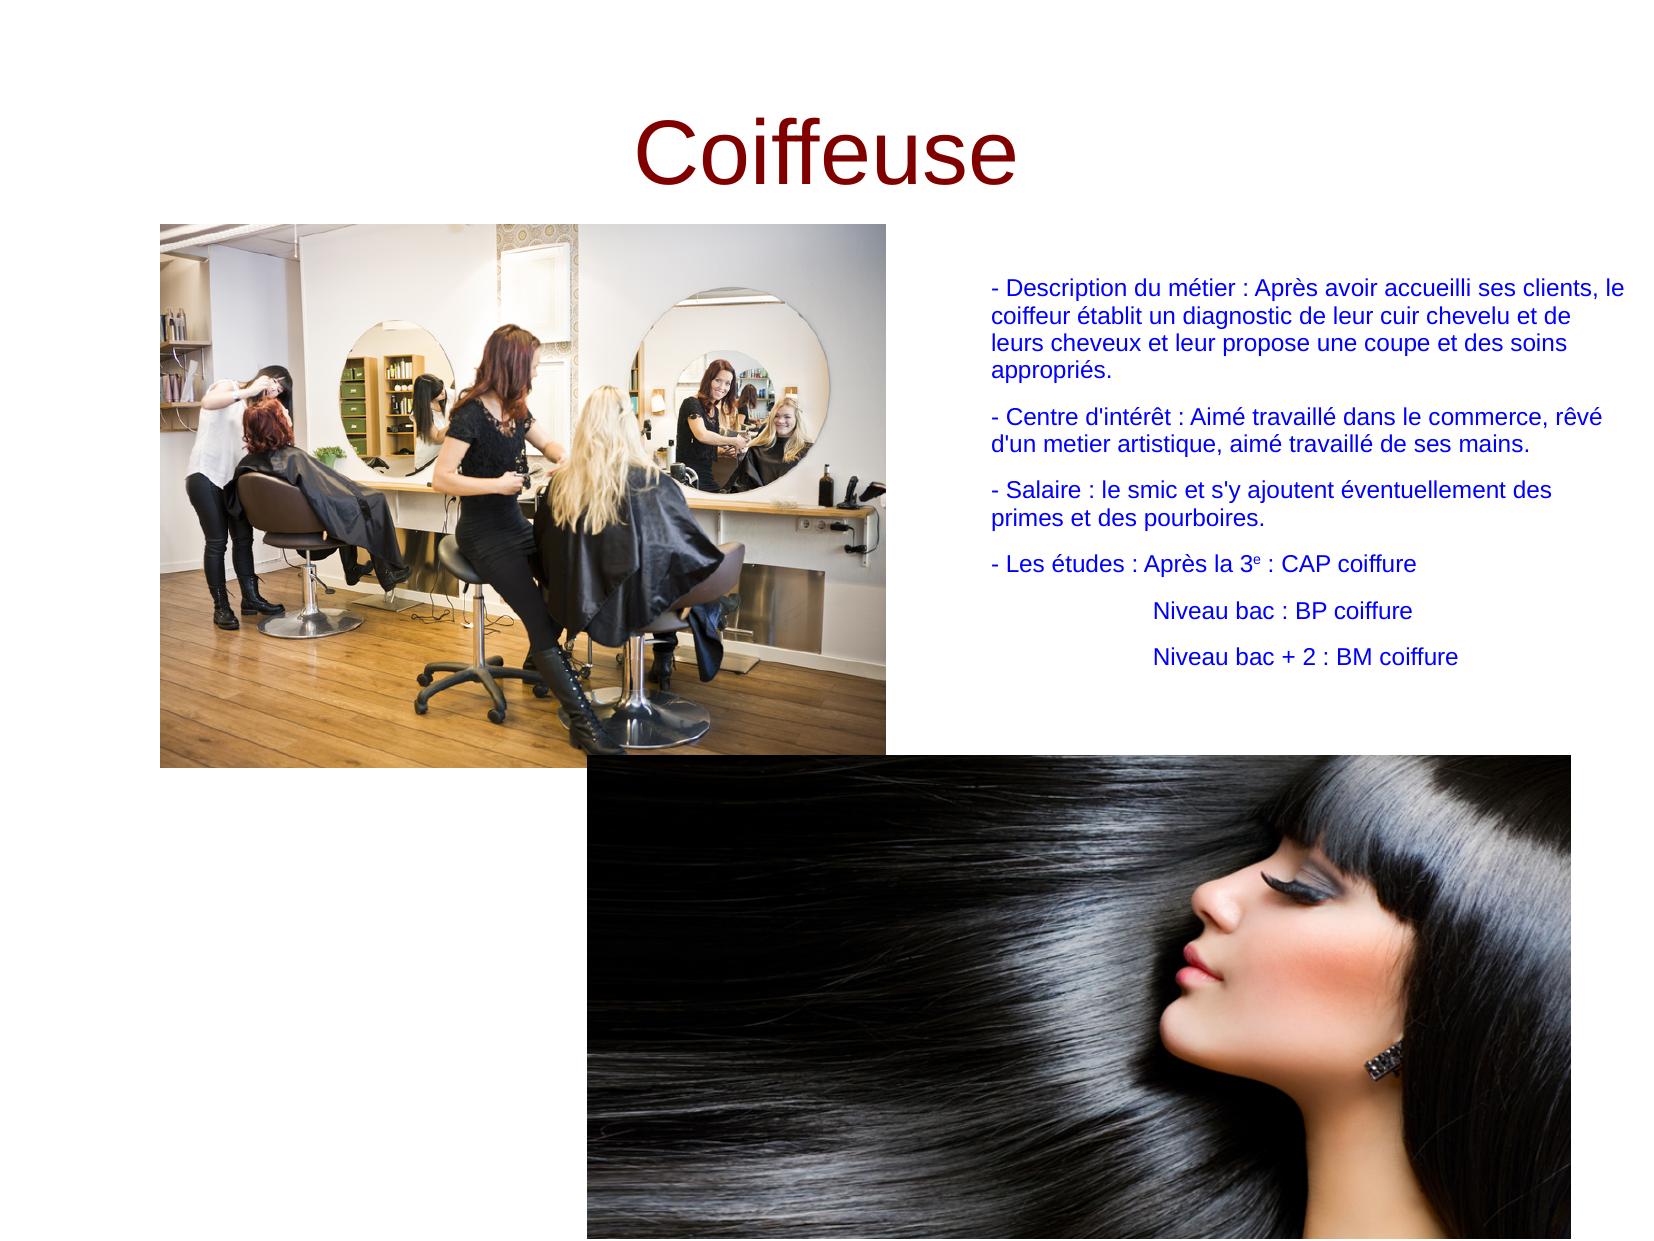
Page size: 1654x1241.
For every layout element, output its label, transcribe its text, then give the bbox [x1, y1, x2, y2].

picture [160, 224, 1571, 1239]
title Coiffeuse [82, 49, 1571, 257]
list - Description du métier : Après avoir accueilli ses clients, le coiffeur établit un diagnostic de leur cuir chevelu et de leurs cheveux et leur propose une coupe et des soins appropriés. - Centre d'intérêt : Aimé travaillé dans le commerce, rêvé d'un metier artistique, aimé travaillé de ses mains. - Salaire : le smic et s'y ajoutent éventuellement des primes et des pourboires. - Les études : Après la 3e : CAP coiffure Niveau bac : BP coiffure Niveau bac + 2 : BM coiffure [944, 126, 1630, 721]
